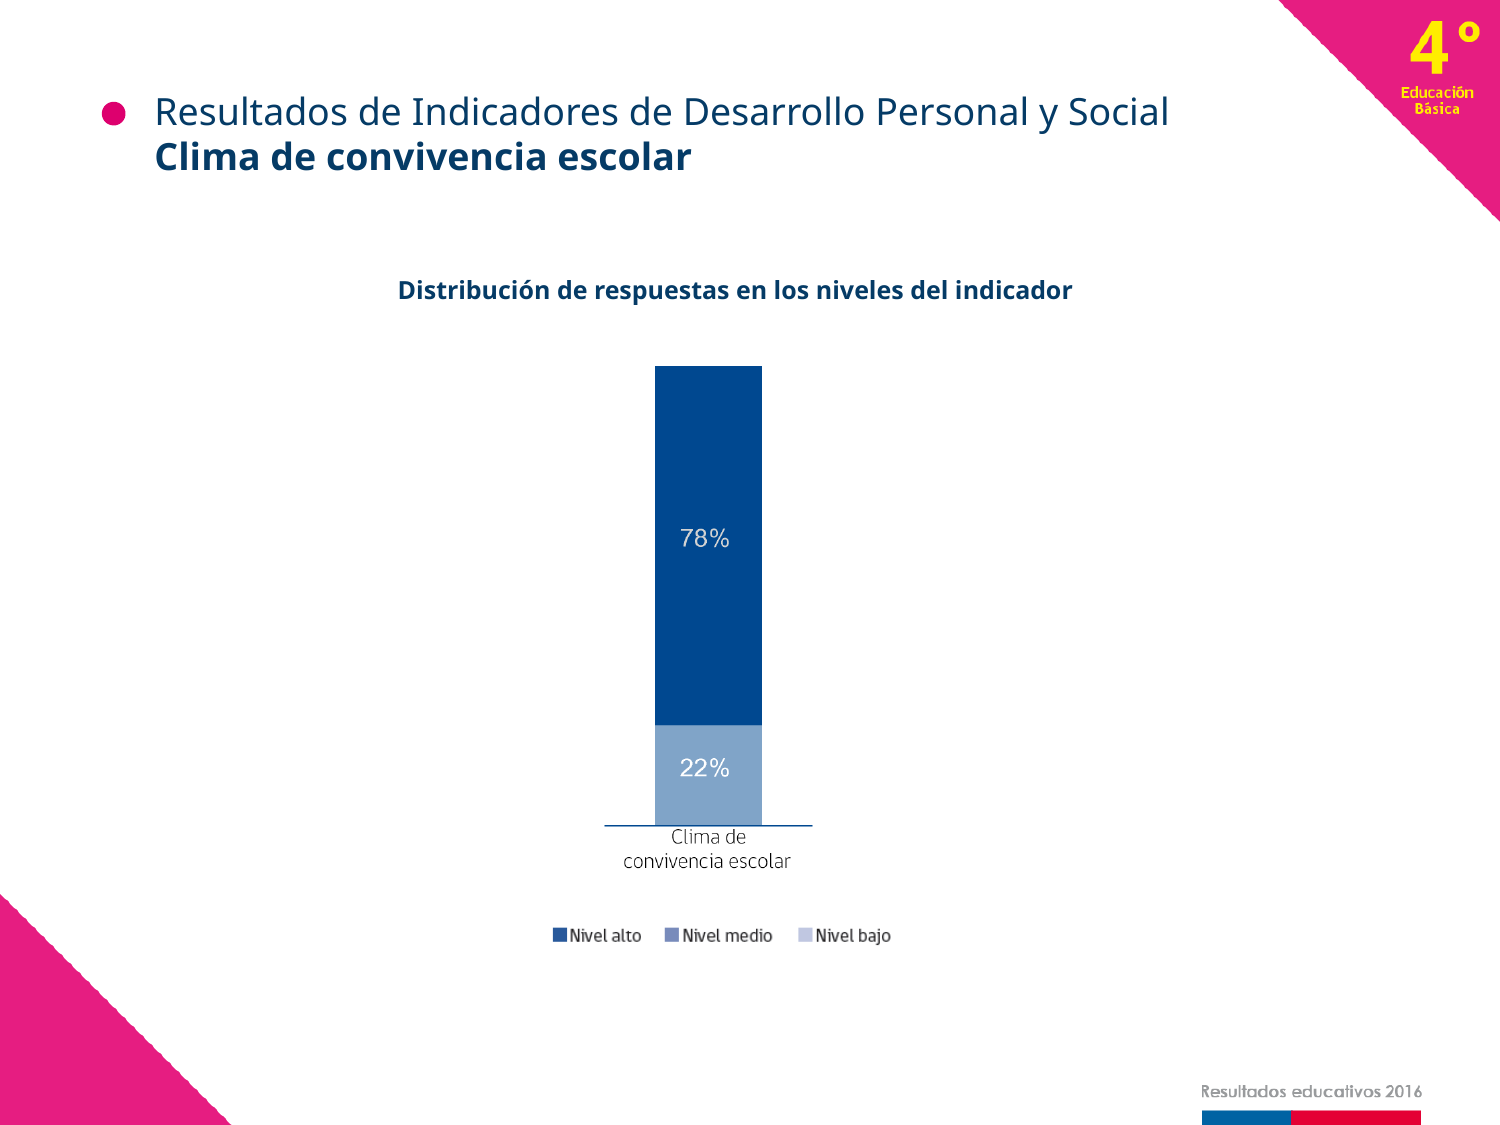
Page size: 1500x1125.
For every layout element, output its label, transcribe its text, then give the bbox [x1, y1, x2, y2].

picture [0, 0, 1500, 1125]
text_box [101, 101, 126, 126]
text_box Distribución de respuestas en los niveles del indicador [287, 268, 1185, 313]
text_box Resultados de Indicadores de Desarrollo Personal y Social Clima de convivencia escolar [139, 80, 1235, 187]
